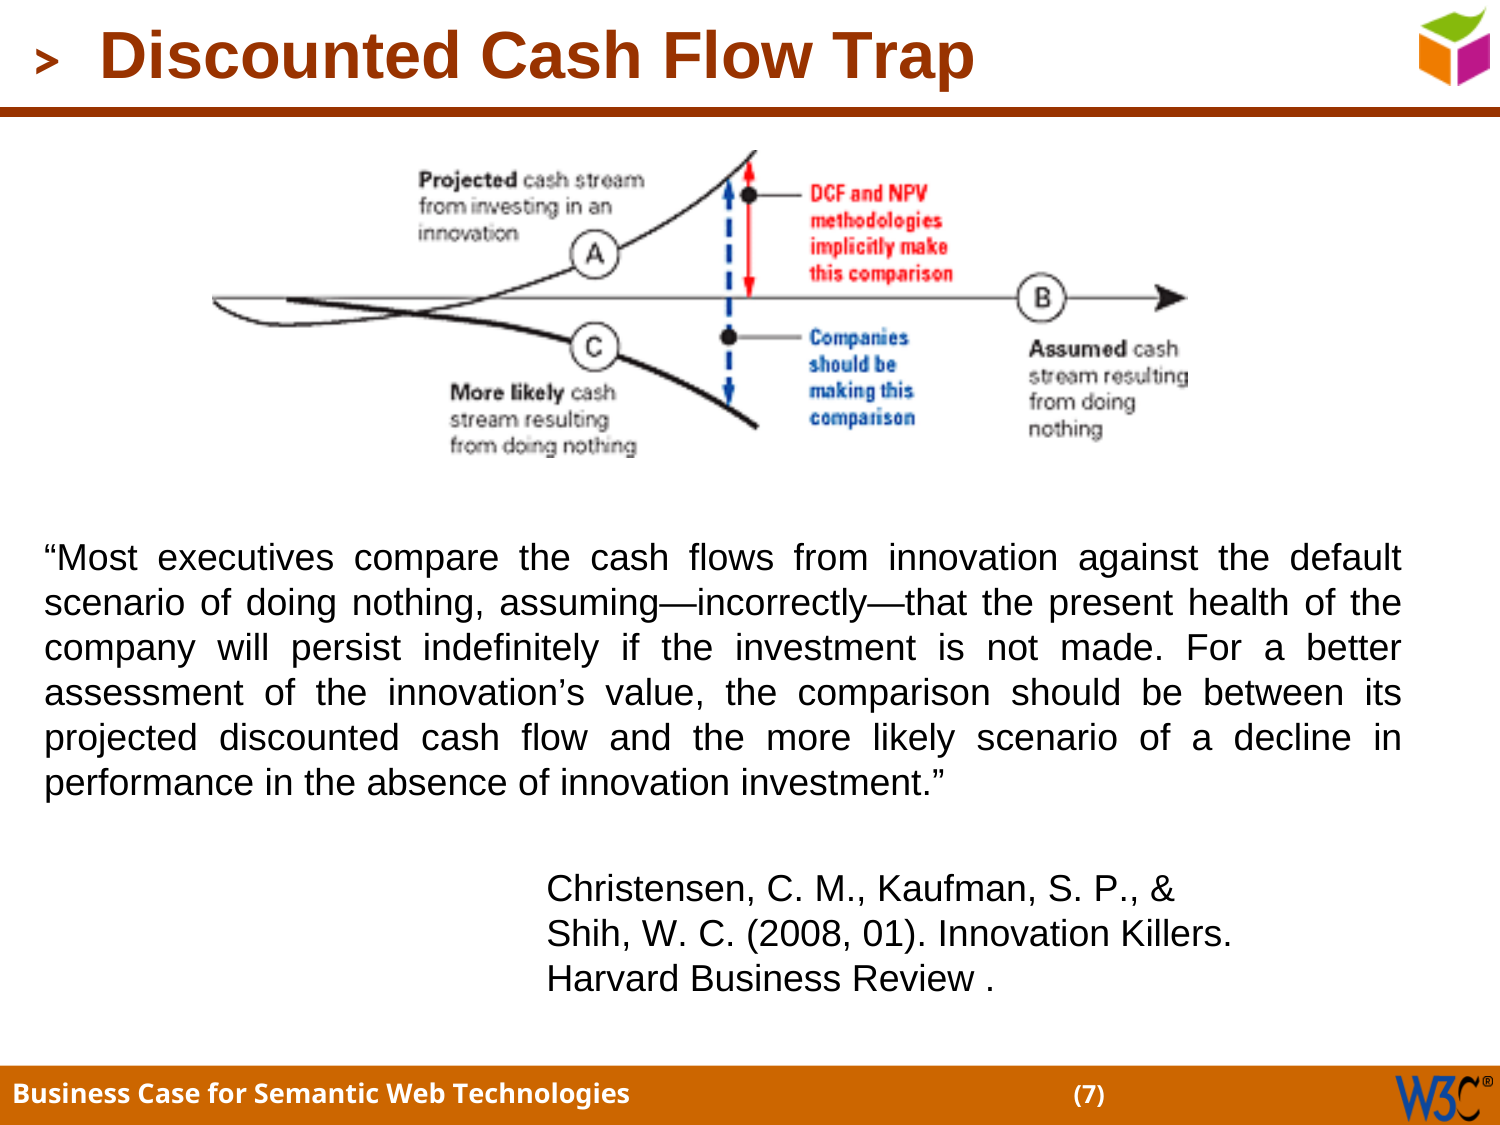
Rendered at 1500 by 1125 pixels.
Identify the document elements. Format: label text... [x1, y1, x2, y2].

picture [212, 150, 1188, 458]
picture [1392, 1073, 1497, 1125]
title Discounted Cash Flow Trap [84, 0, 1354, 115]
text_box “Most executives compare the cash flows from innovation against the default scenario of doing nothing, assuming—incorrectly—that the present health of the company will persist indefinitely if the investment is not made. For a better assessment of the innovation’s value, the comparison should be between its projected discounted cash flow and the more likely scenario of a decline in performance in the absence of innovation investment.” [29, 525, 1418, 812]
picture [1419, 5, 1490, 86]
text_box Christensen, C. M., Kaufman, S. P., & Shih, W. C. (2008, 01). Innovation Killers. Harvard Business Review . [531, 856, 1282, 1007]
